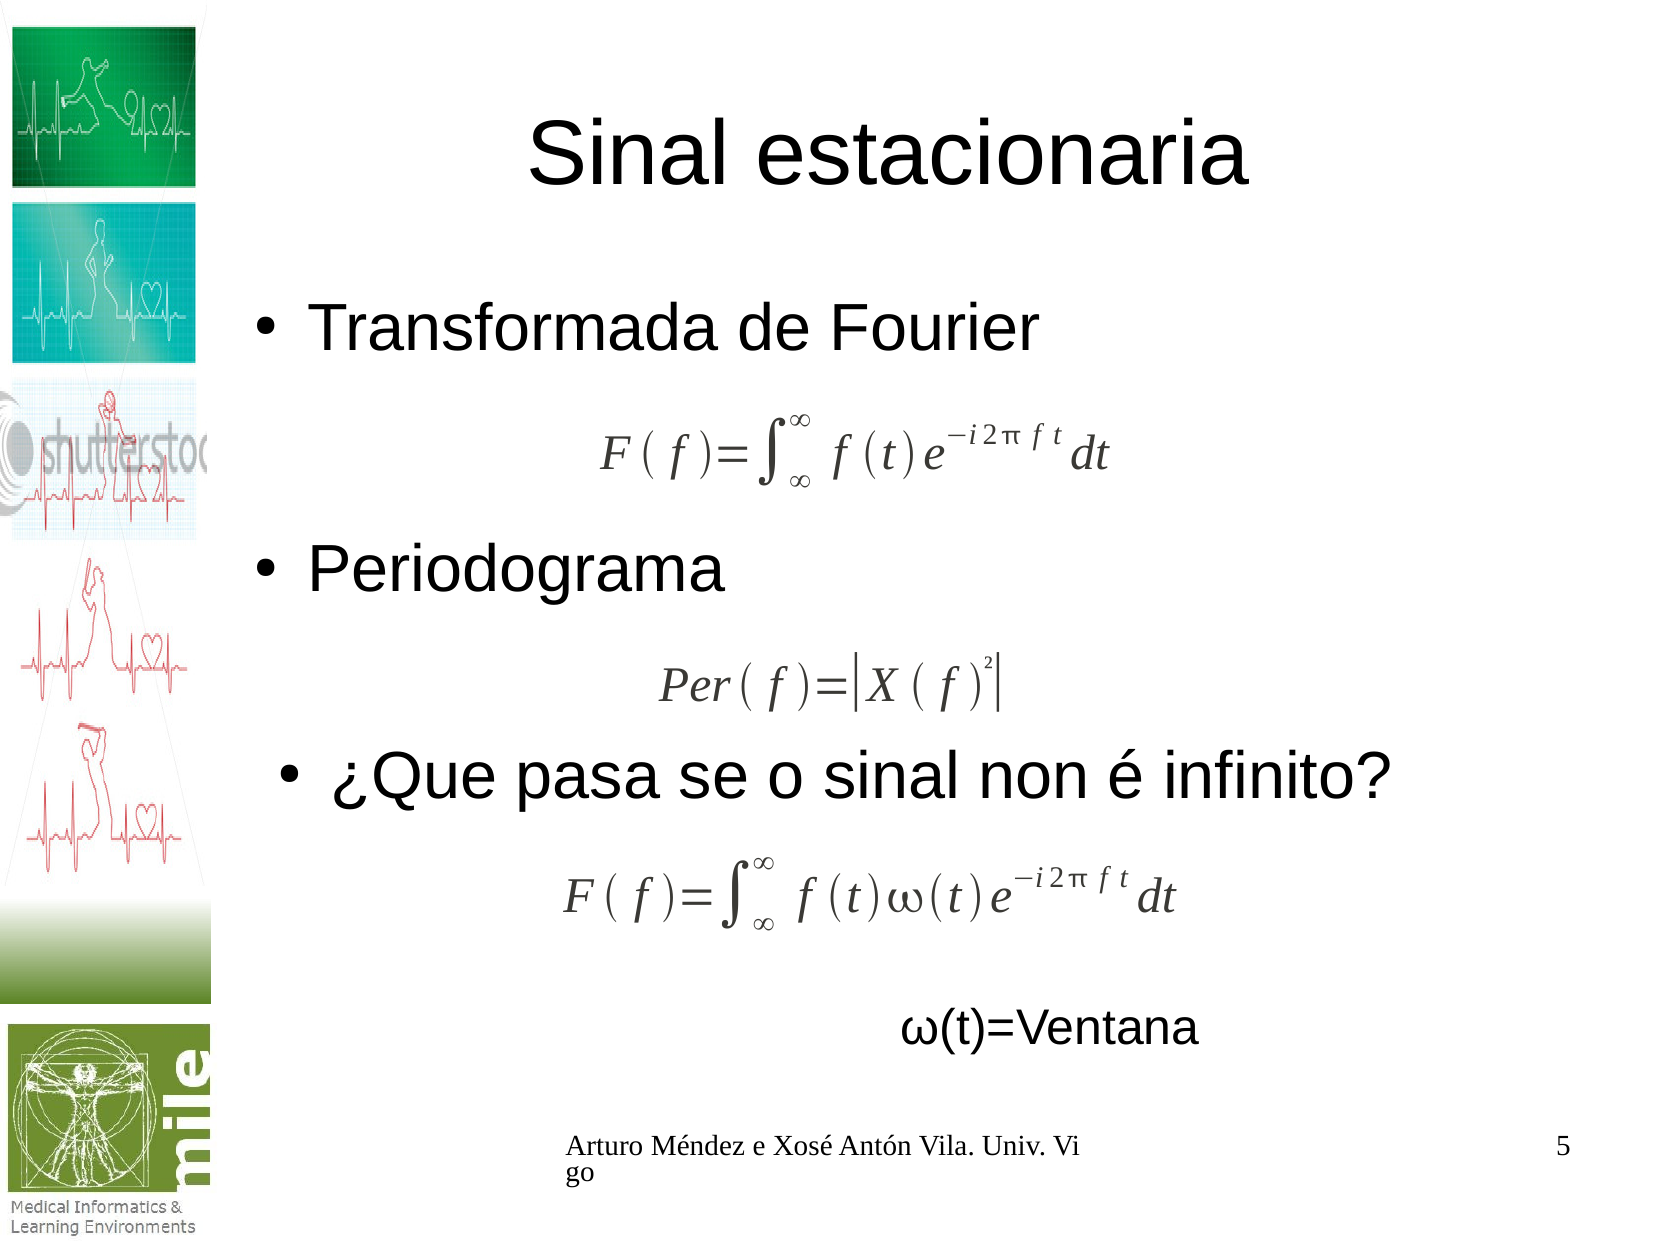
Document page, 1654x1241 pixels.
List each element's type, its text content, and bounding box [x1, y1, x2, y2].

chart [590, 413, 1115, 490]
picture [0, 0, 207, 886]
picture [0, 1008, 228, 1241]
list Periodograma [236, 531, 1571, 803]
list ¿Que pasa se o sinal non é infinito? [259, 738, 1595, 1010]
chart [553, 856, 1182, 933]
chart [649, 649, 1015, 715]
title Sinal estacionaria [206, 49, 1571, 257]
list Transformada de Fourier [236, 290, 1571, 531]
text_box ω(t)=Ventana [885, 992, 1241, 1063]
